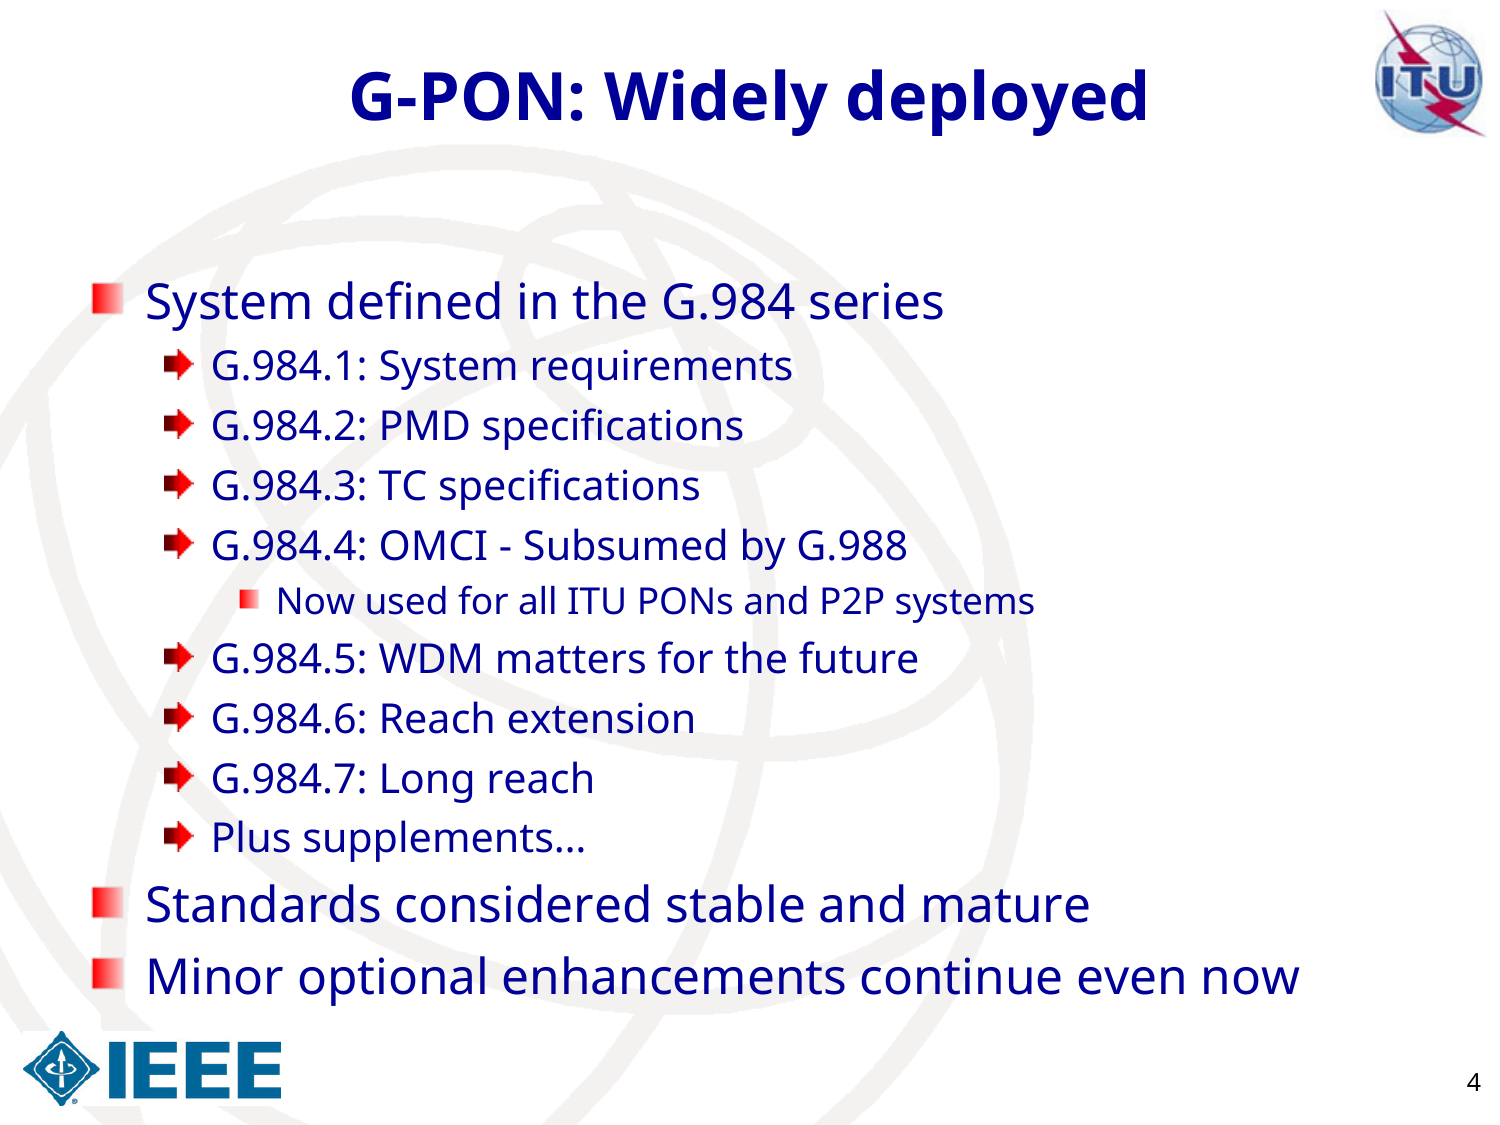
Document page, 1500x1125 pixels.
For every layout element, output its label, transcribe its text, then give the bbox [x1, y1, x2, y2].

text_box <numéro> [1271, 1058, 1496, 1125]
list System defined in the G.984 series G.984.1: System requirements G.984.2: PMD specifications G.984.3: TC specifications G.984.4: OMCI - Subsumed by G.988 Now used for all ITU PONs and P2P systems G.984.5: WDM matters for the future G.984.6: Reach extension G.984.7: Long reach Plus supplements… Standards considered stable and mature Minor optional enhancements continue even now [75, 262, 1426, 1021]
picture [0, 188, 1058, 1125]
title G-PON: Widely deployed [0, 0, 1500, 188]
